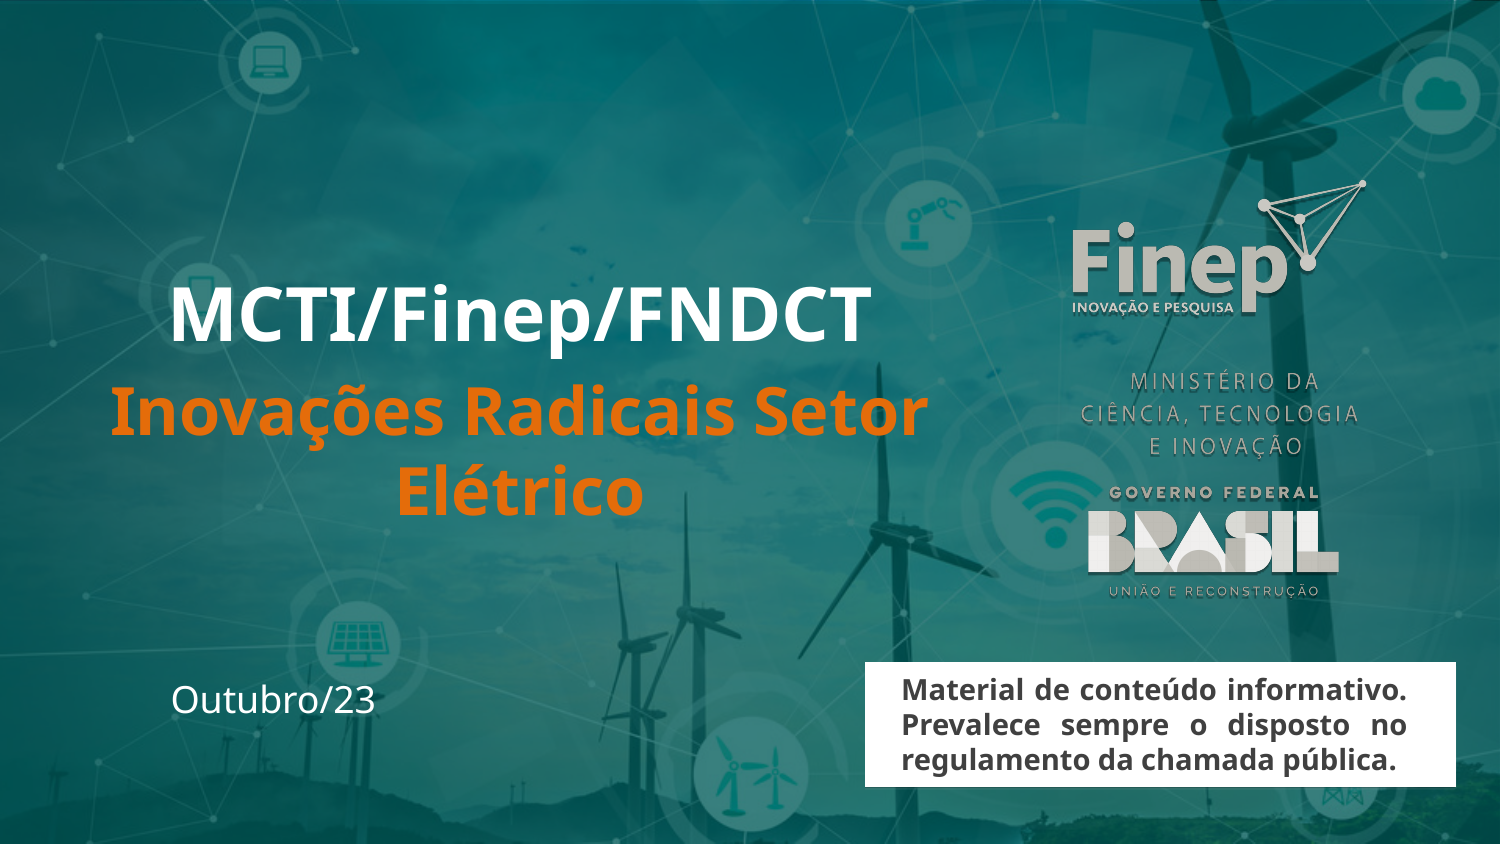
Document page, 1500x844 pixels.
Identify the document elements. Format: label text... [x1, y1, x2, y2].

picture [1052, 180, 1387, 598]
text_box MCTI/Finep/FNDCT Inovações Radicais Setor Elétrico [59, 264, 979, 579]
text_box [0, 0, 1500, 844]
text_box Material de conteúdo informativo. Prevalece sempre o disposto no regulamento da chamada pública. [899, 669, 1418, 778]
text_box Outubro/23 [154, 668, 391, 728]
